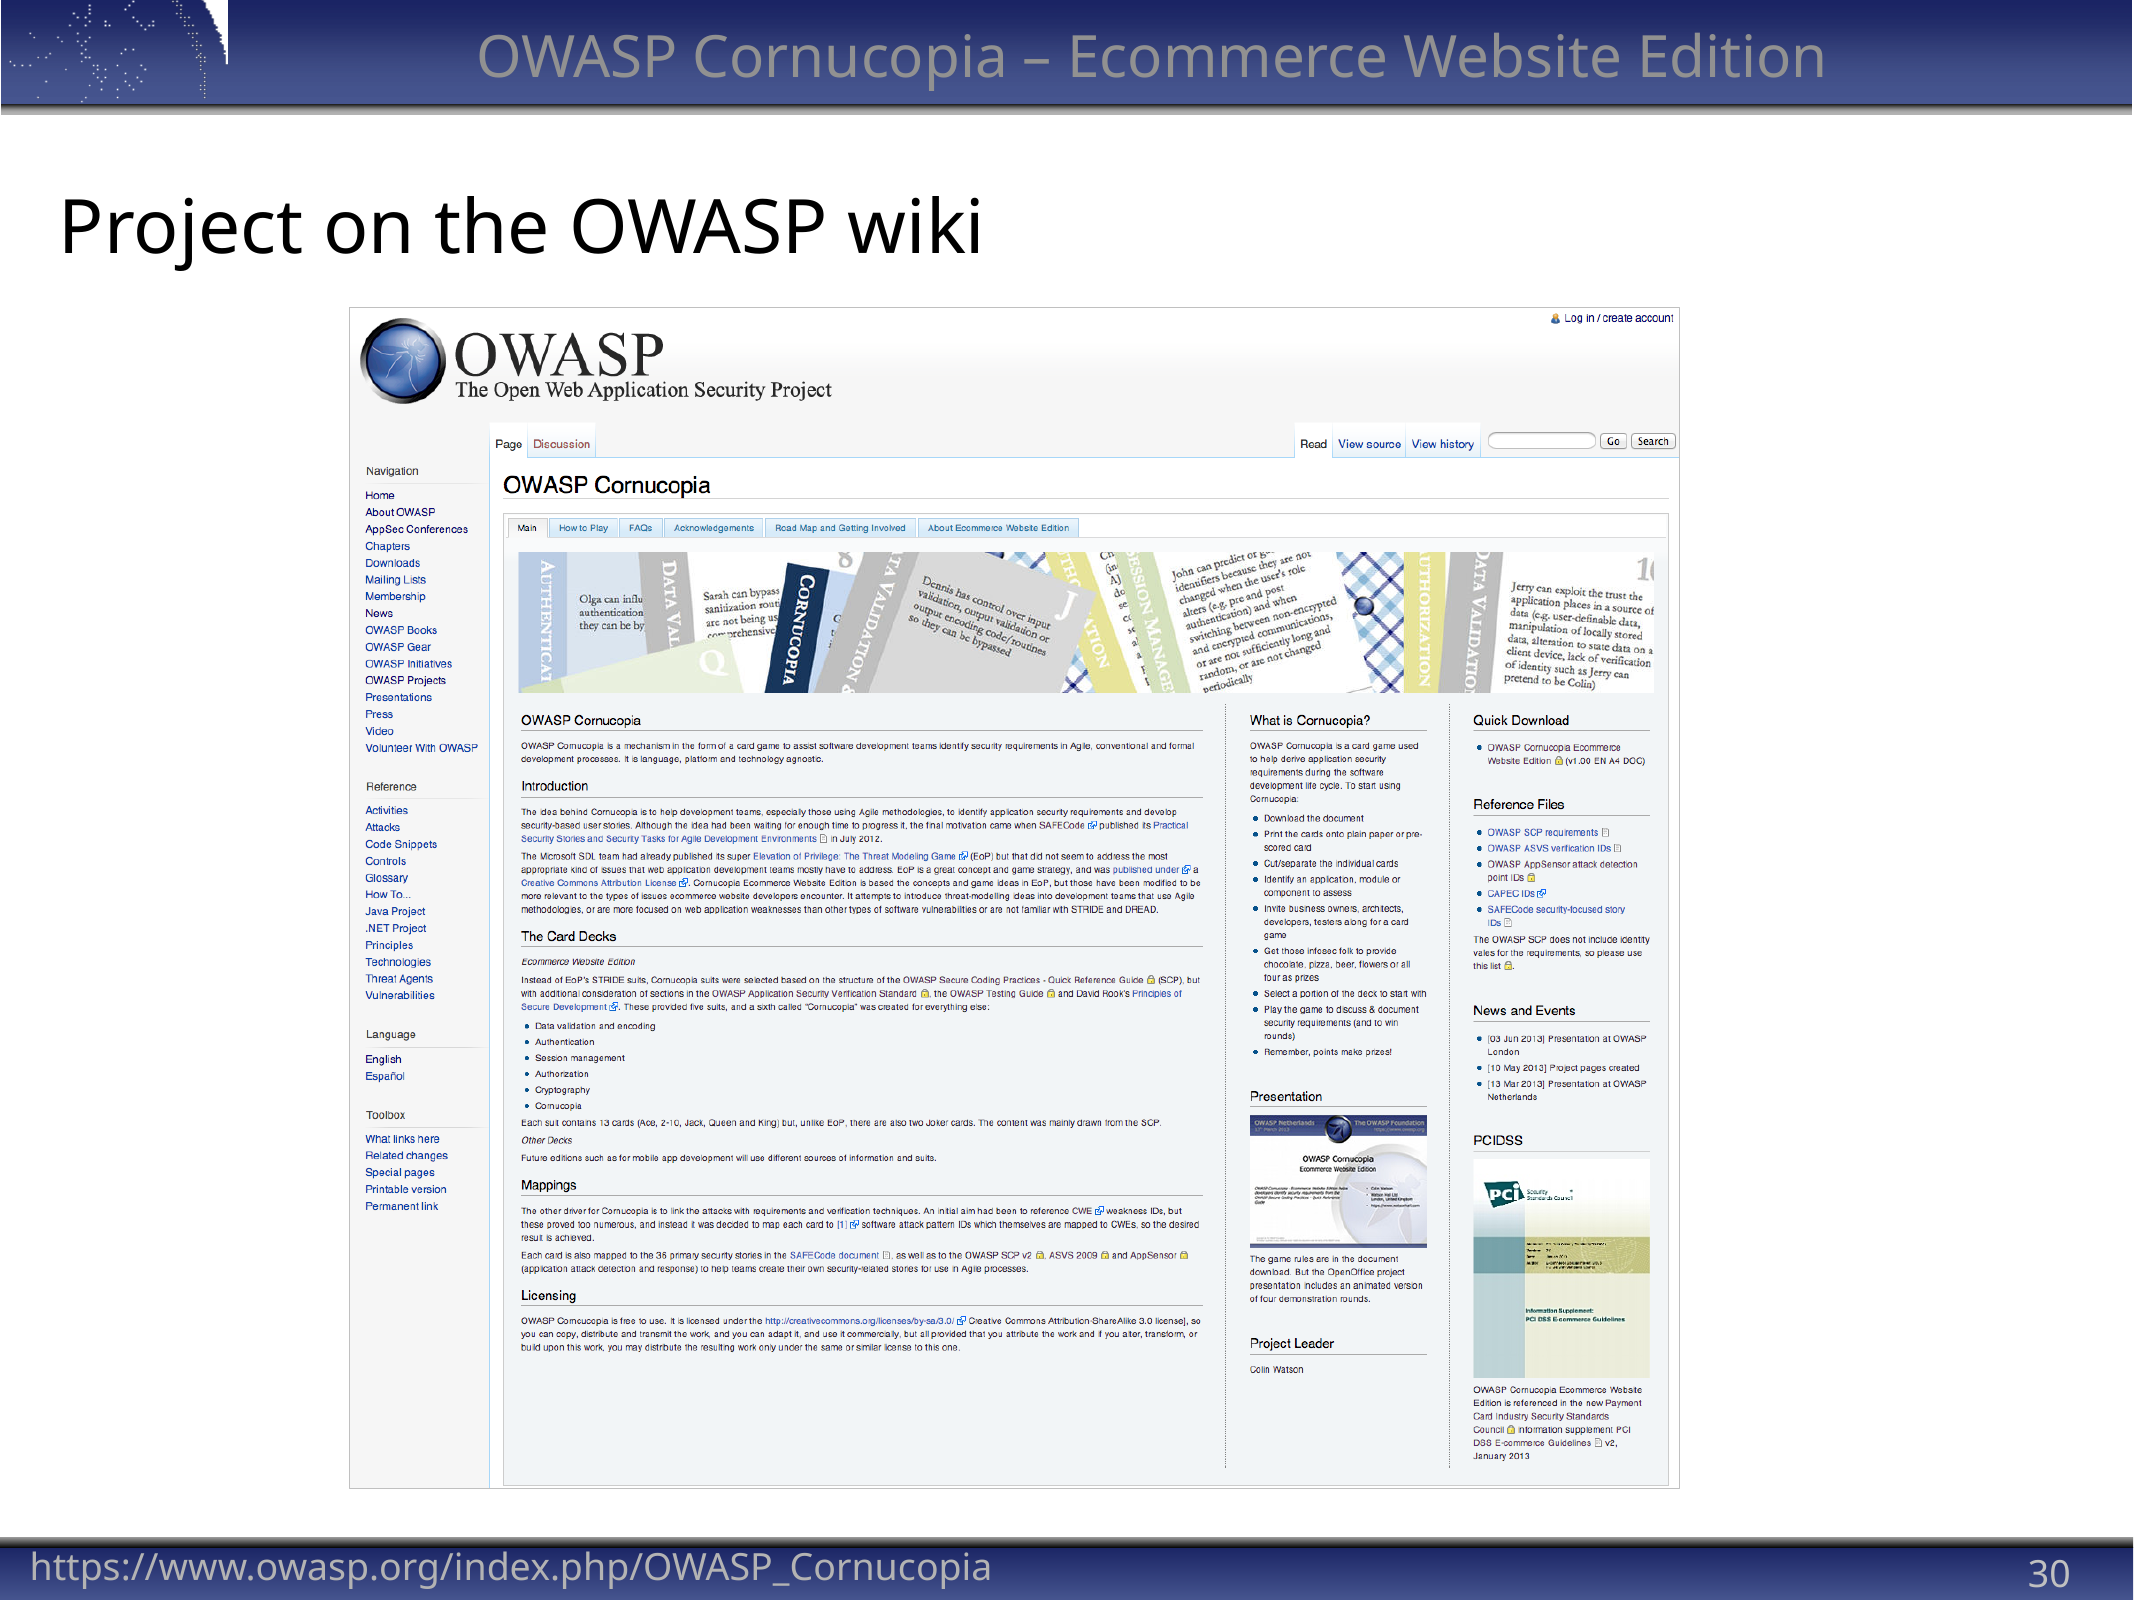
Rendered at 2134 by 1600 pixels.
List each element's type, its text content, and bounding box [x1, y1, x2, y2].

title Project on the OWASP wiki [58, 124, 2126, 325]
list https://www.owasp.org/index.php/OWASP_Cornucopia [29, 1540, 2038, 1600]
picture [350, 307, 1680, 1489]
